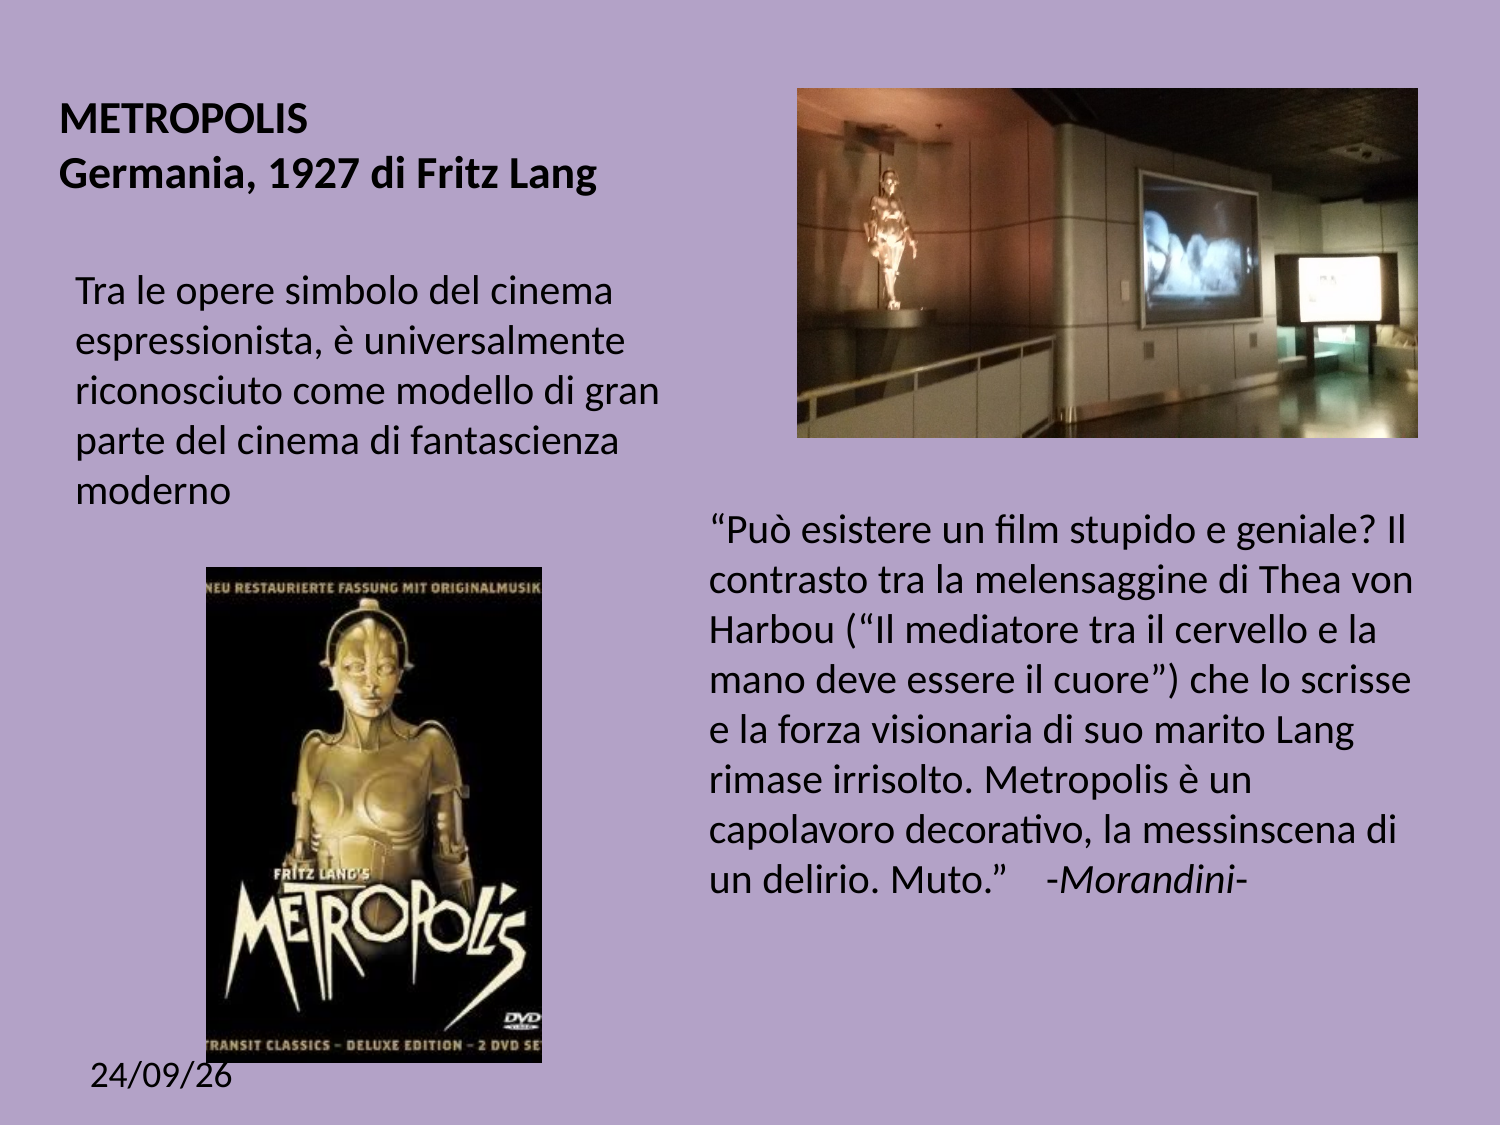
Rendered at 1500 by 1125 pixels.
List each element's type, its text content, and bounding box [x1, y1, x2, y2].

text_box “Può esistere un film stupido e geniale? Il contrasto tra la melensaggine di Thea von Harbou (“Il mediatore tra il cervello e la mano deve essere il cuore”) che lo scrisse e la forza visionaria di suo marito Lang rimase irrisolto. Metropolis è un capolavoro decorativo, la messinscena di un delirio. Muto.” -Morandini- [708, 501, 1418, 1125]
list Tra le opere simbolo del cinema espressionista, è universalmente riconosciuto come modello di gran parte del cinema di fantascienza moderno [75, 262, 734, 1111]
title METROPOLIS Germania, 1927 di Fritz Lang [59, 48, 1409, 237]
picture [797, 88, 1418, 438]
